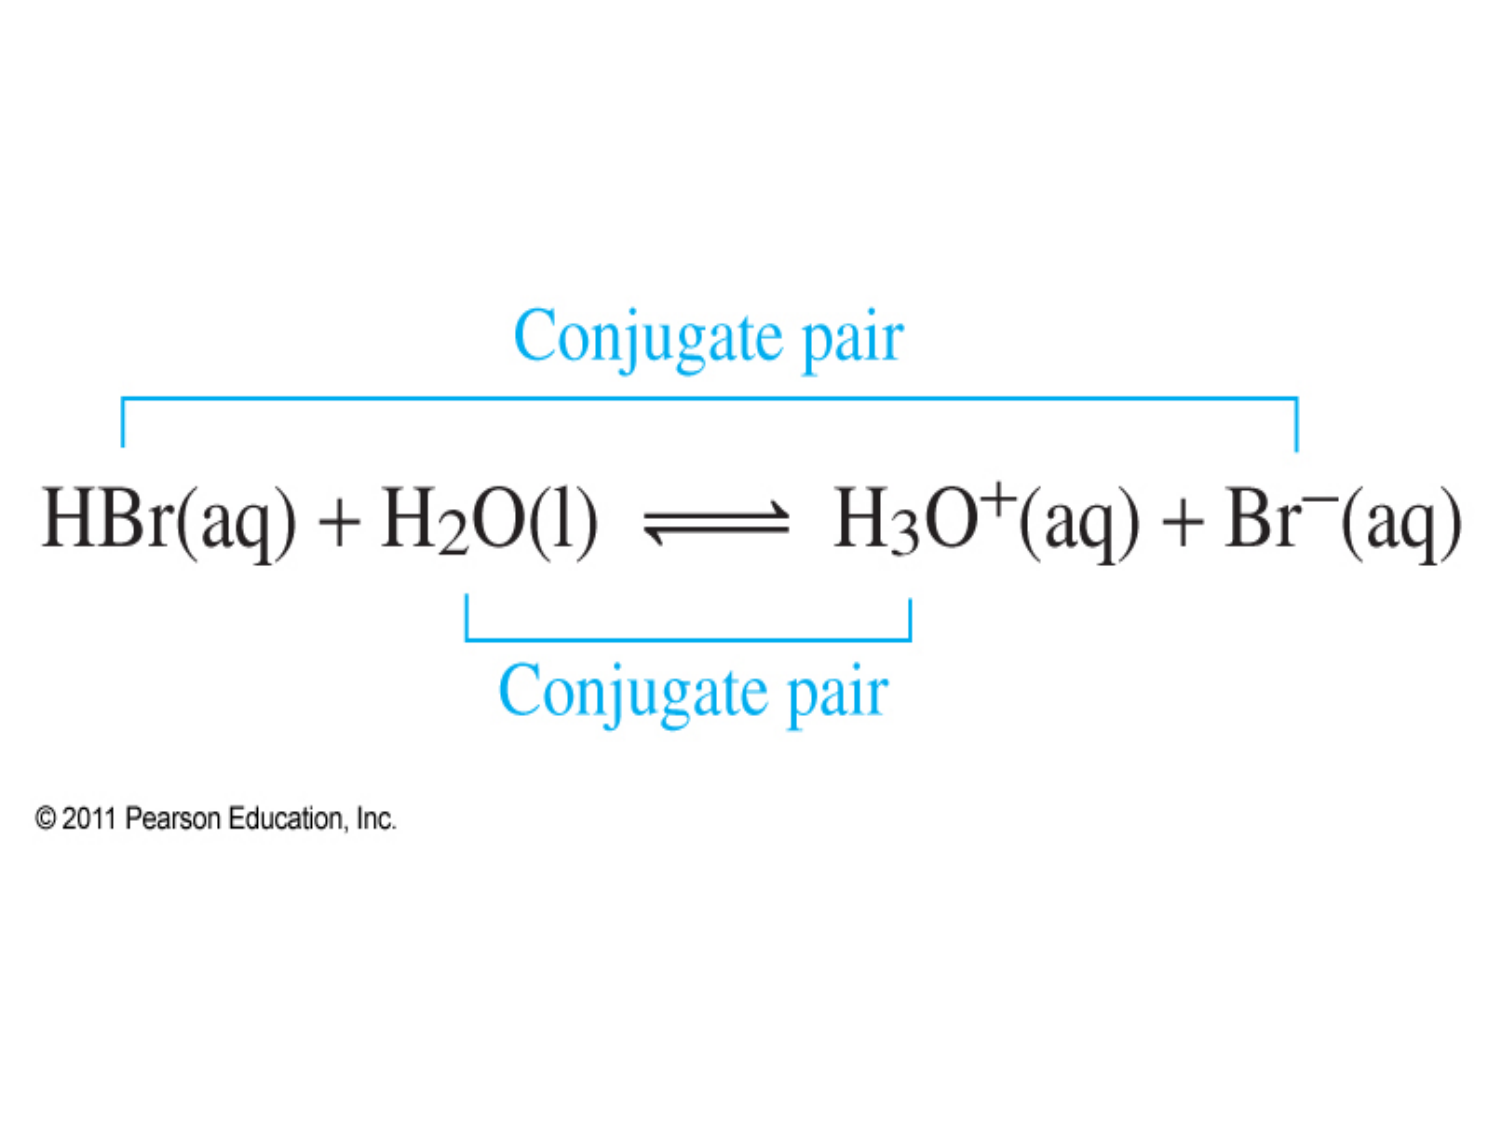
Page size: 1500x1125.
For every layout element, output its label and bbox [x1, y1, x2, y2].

picture [0, 262, 1500, 901]
